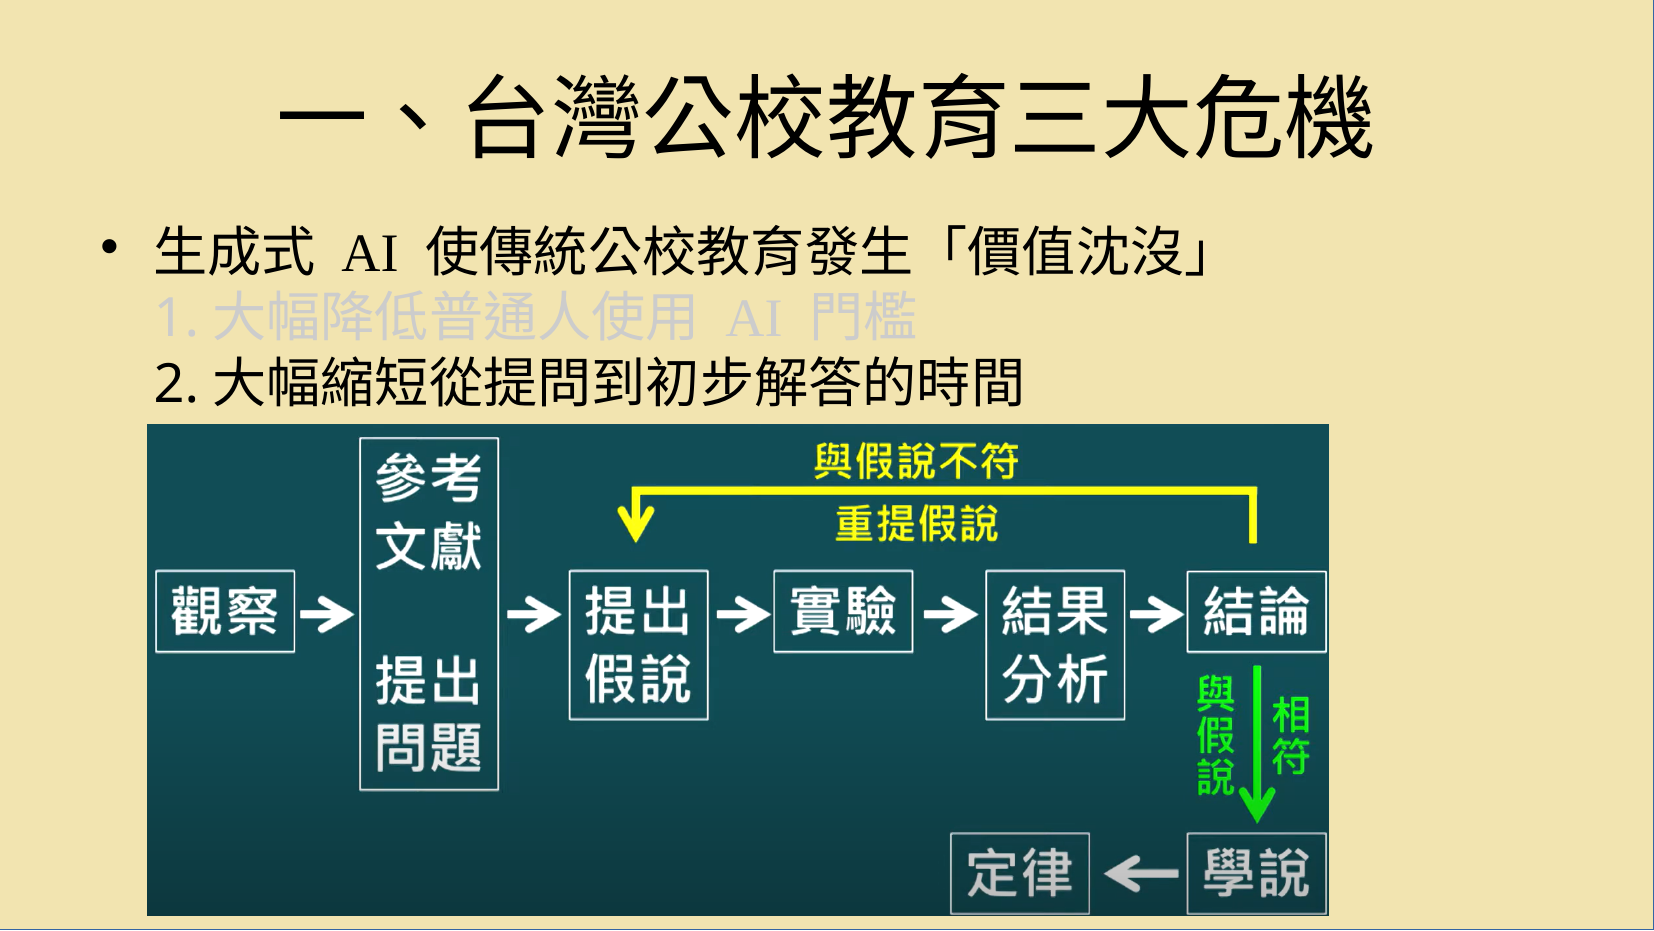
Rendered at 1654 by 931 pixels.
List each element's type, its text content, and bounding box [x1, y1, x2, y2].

text_box 生成式 AI 使傳統公校教育發生「價值沈沒」 1.大幅降低普通人使用 AI 門檻 2.大幅縮短從提問到初步解答的時間 [82, 217, 1571, 757]
picture [147, 424, 1329, 916]
title 一、台灣公校教育三大危機 [82, 37, 1571, 193]
